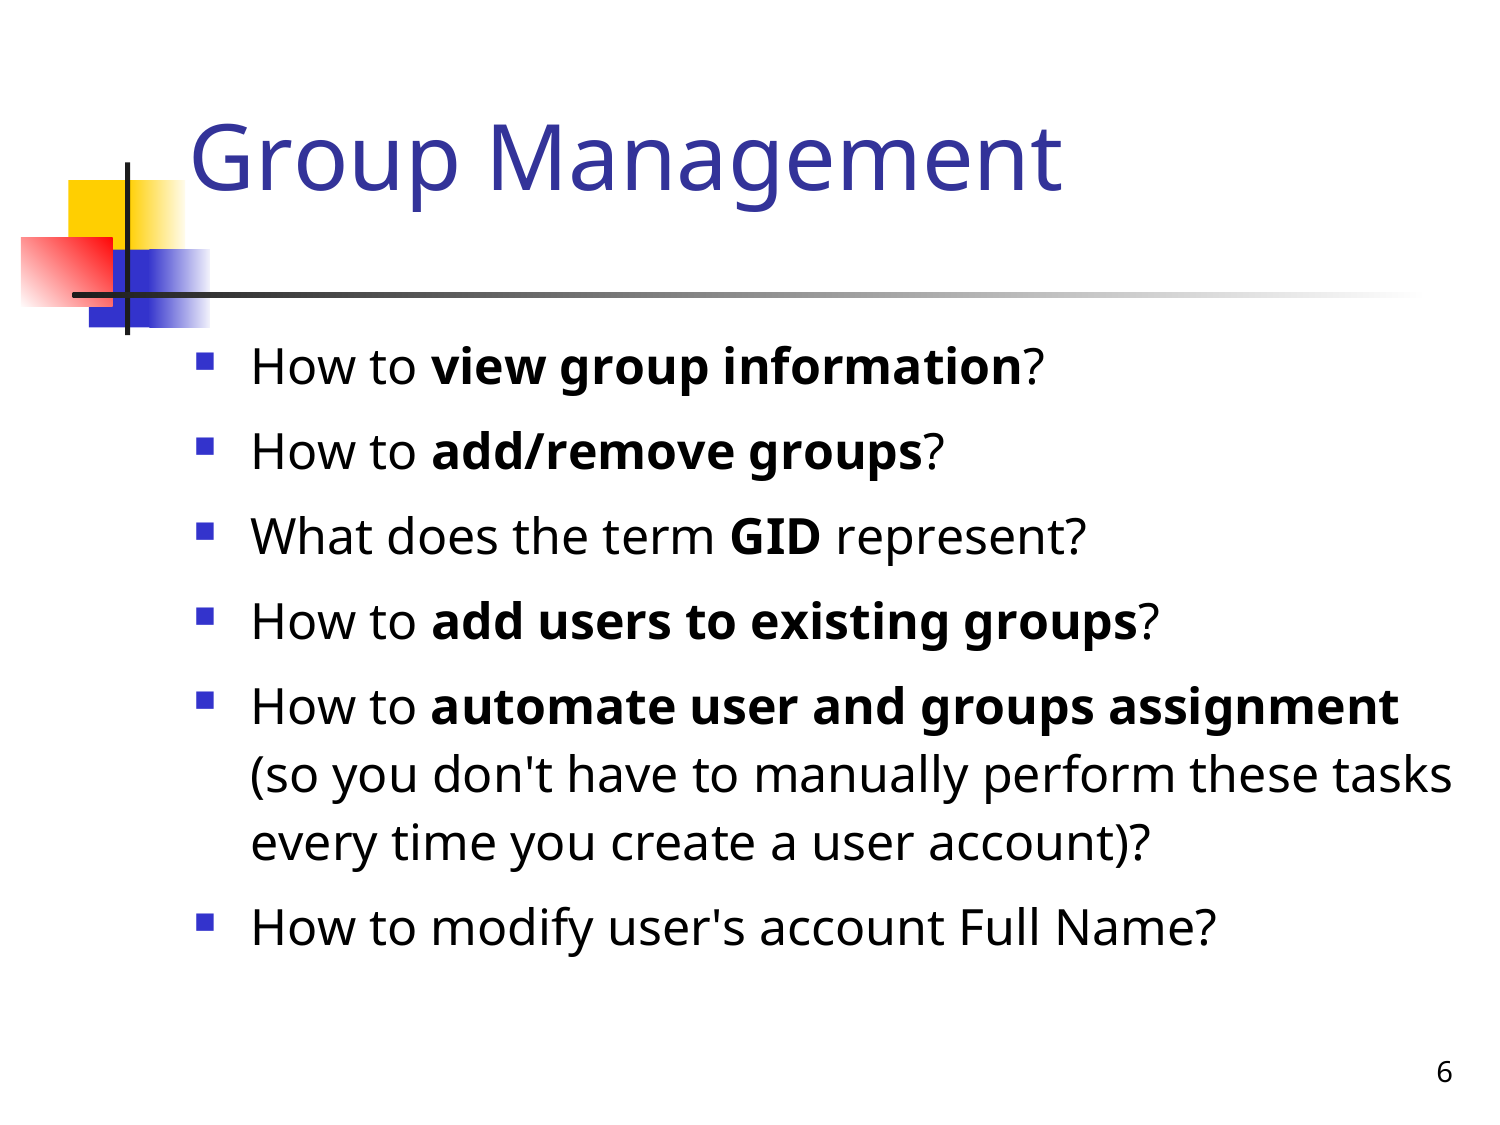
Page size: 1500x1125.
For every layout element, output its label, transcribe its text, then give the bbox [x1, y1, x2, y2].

list How to view group information? How to add/remove groups? What does the term GID represent? How to add users to existing groups? How to automate user and groups assignment (so you don't have to manually perform these tasks every time you create a user account)? How to modify user's account Full Name? [193, 331, 1469, 1059]
title Group Management [188, 42, 1468, 268]
